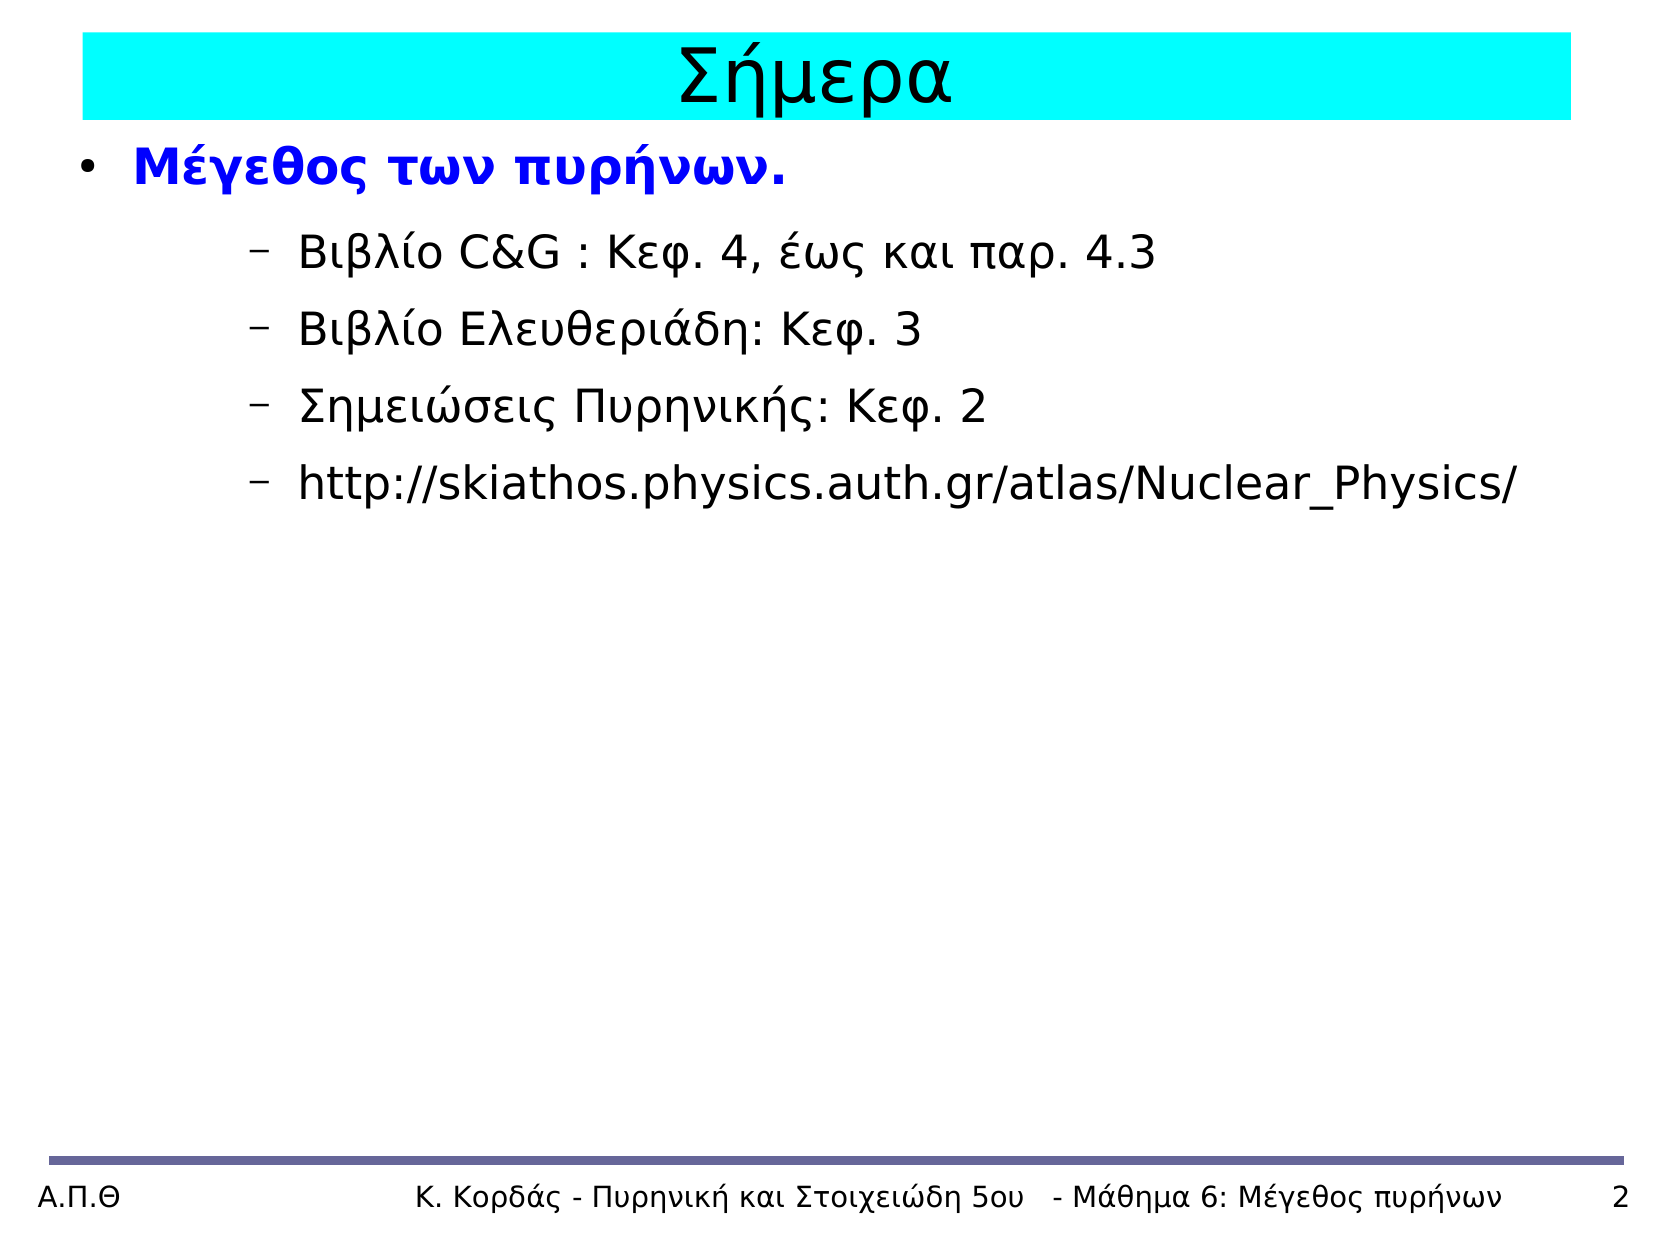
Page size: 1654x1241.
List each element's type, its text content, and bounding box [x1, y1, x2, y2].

list Μέγεθος των πυρήνων. Βιβλίο C&G : Κεφ. 4, έως και παρ. 4.3 Βιβλίο Ελευθεριάδη: Κεφ. 3 Σημειώσεις Πυρηνικής: Κεφ. 2 http://skiathos.physics.auth.gr/atlas/Nuclear_Physics/ [61, 138, 1595, 1100]
title Σήμερα [82, 32, 1571, 120]
